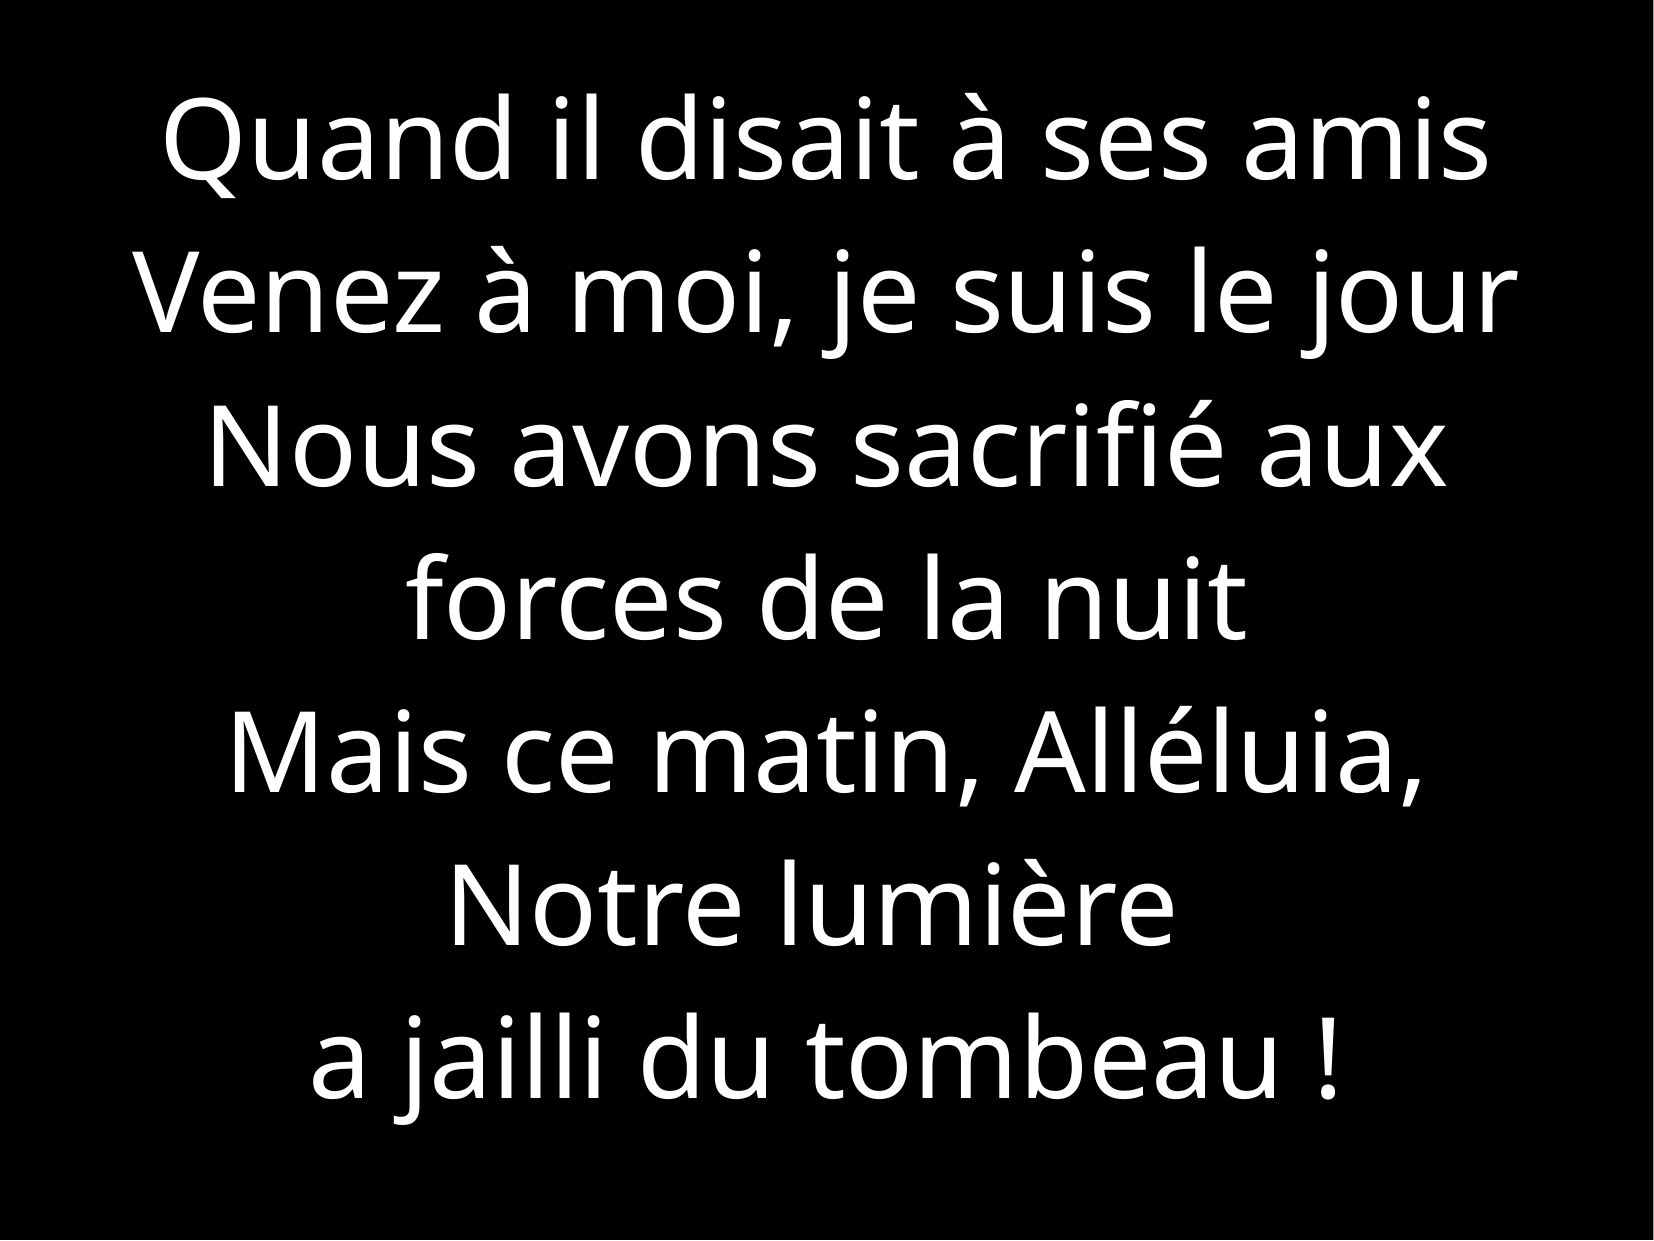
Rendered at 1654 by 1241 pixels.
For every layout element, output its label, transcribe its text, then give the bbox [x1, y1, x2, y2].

subtitle Quand il disait à ses amis Venez à moi, je suis le jour Nous avons sacrifié aux forces de la nuit Mais ce matin, Alléluia, Notre lumière a jailli du tombeau ! [59, 0, 1595, 1223]
